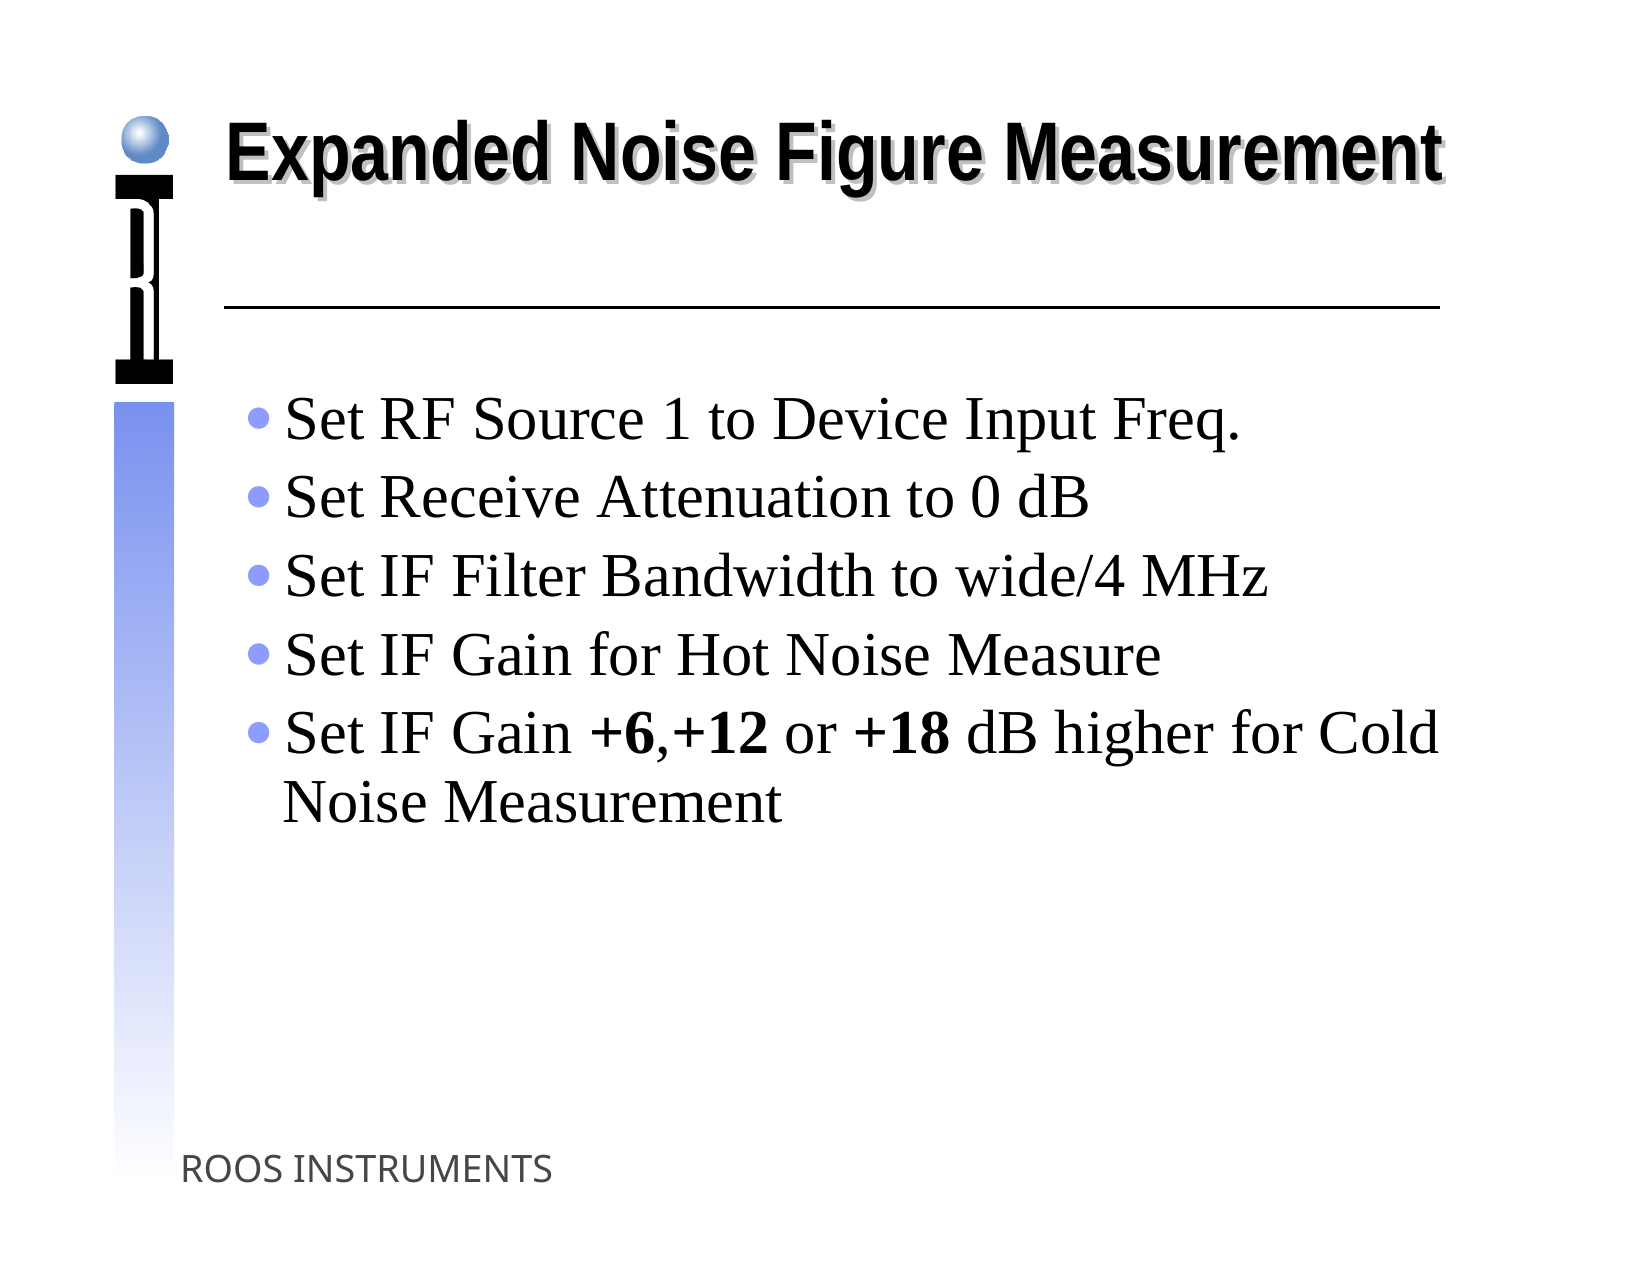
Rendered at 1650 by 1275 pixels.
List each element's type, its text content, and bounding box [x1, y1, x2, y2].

text_box Expanded Noise Figure Measurement [225, 111, 1447, 359]
text_box Set RF Source 1 to Device Input Freq. Set Receive Attenuation to 0 dB Set IF Filter Bandwidth to wide/4 MHz Set IF Gain for Hot Noise Measure Set IF Gain +6,+12 or +18 dB higher for Cold Noise Measurement [232, 383, 1456, 842]
